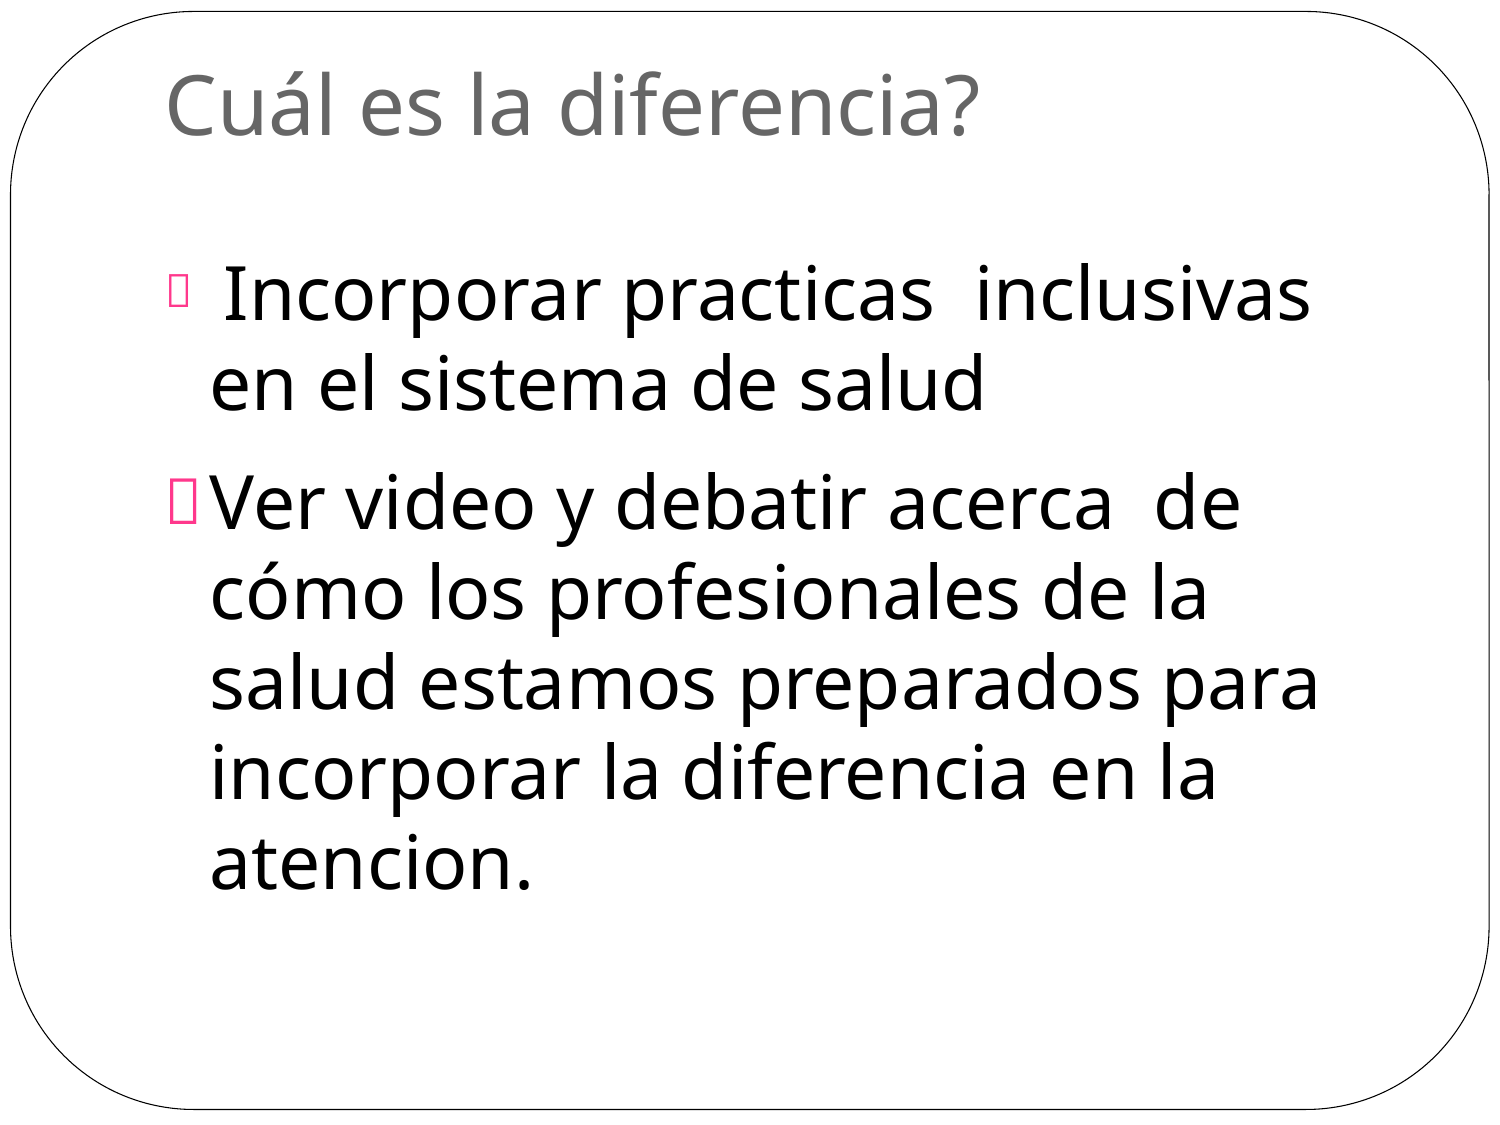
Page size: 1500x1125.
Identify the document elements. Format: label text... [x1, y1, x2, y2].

title Cuál es la diferencia? [150, 45, 1425, 233]
list Incorporar practicas inclusivas en el sistema de salud Ver video y debatir acerca de cómo los profesionales de la salud estamos preparados para incorporar la diferencia en la atencion. [150, 237, 1425, 988]
